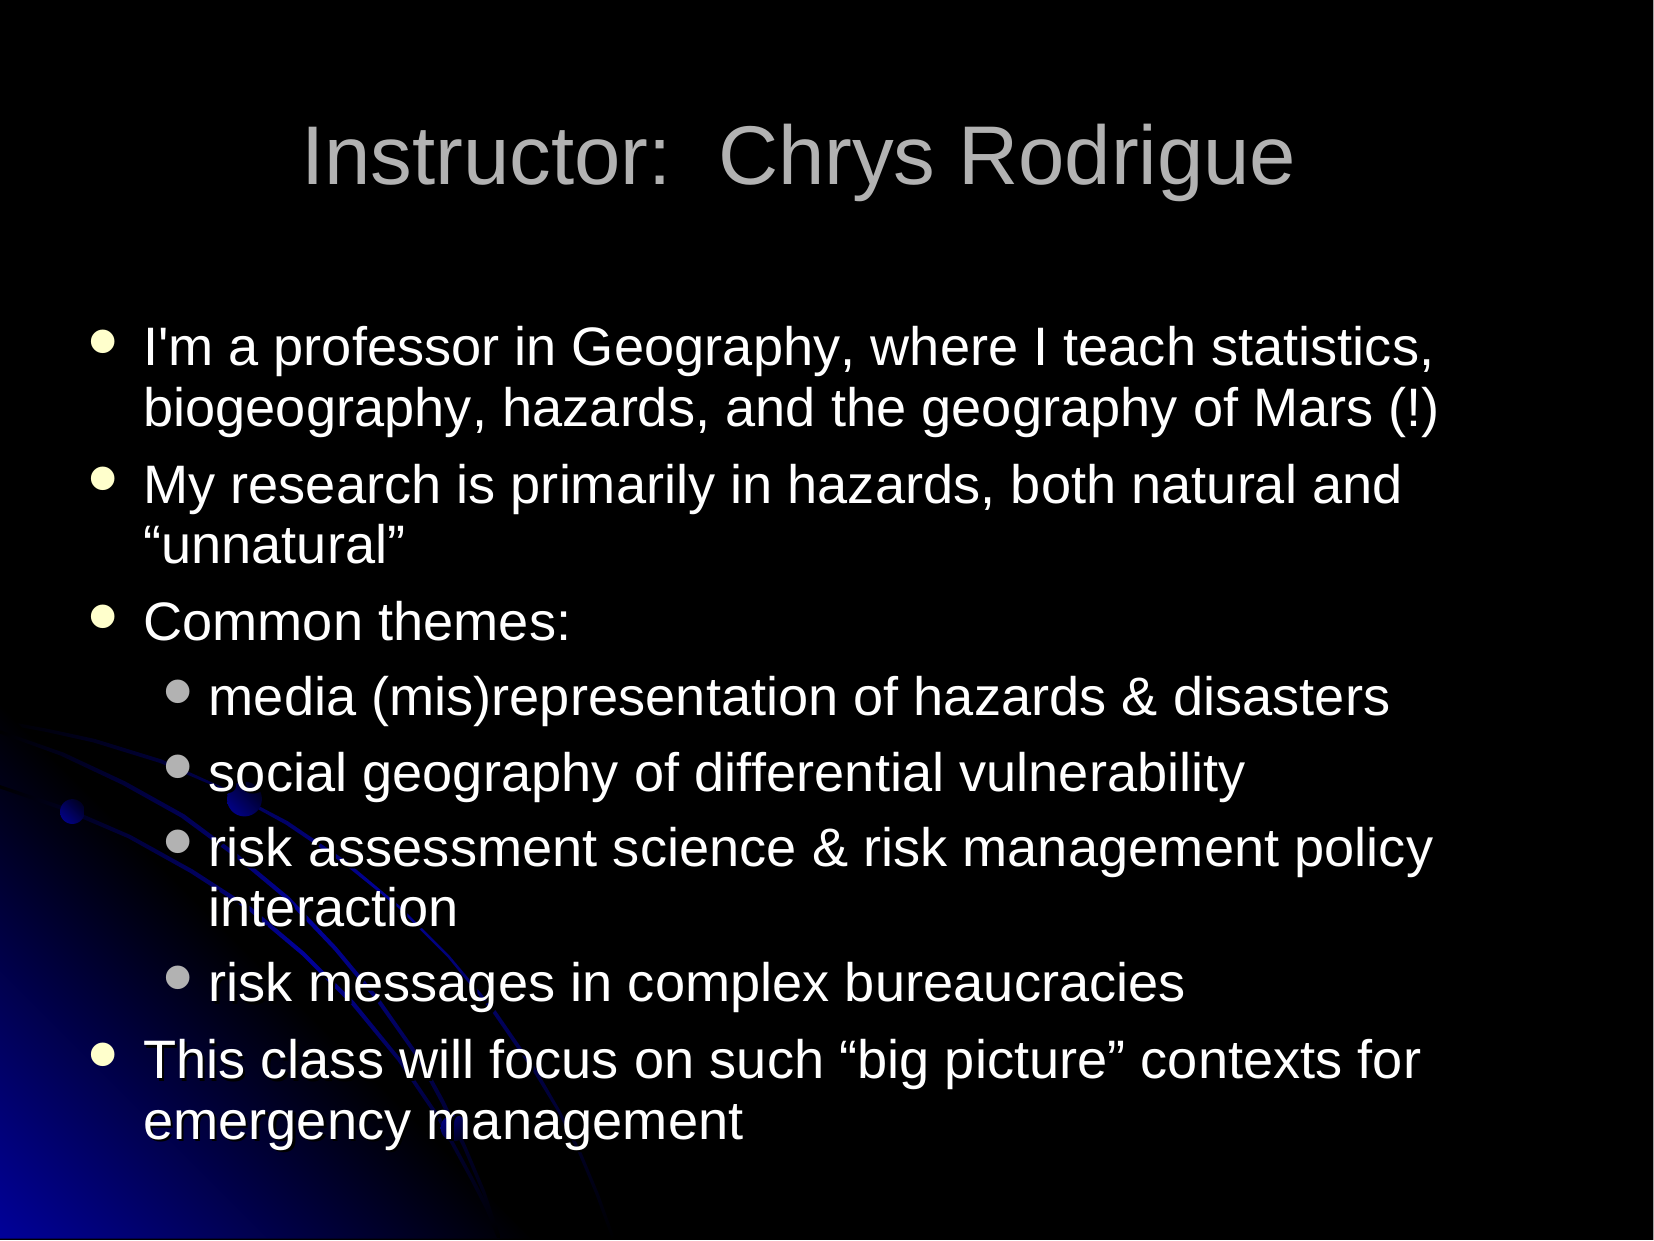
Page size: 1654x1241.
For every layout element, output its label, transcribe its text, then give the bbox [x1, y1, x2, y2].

list I'm a professor in Geography, where I teach statistics, biogeography, hazards, and the geography of Mars (!) My research is primarily in hazards, both natural and “unnatural” Common themes: media (mis)representation of hazards & disasters social geography of differential vulnerability risk assessment science & risk management policy interaction risk messages in complex bureaucracies This class will focus on such “big picture” contexts for emergency management [87, 225, 1576, 1151]
title Instructor: Chrys Rodrigue [82, 50, 1571, 256]
